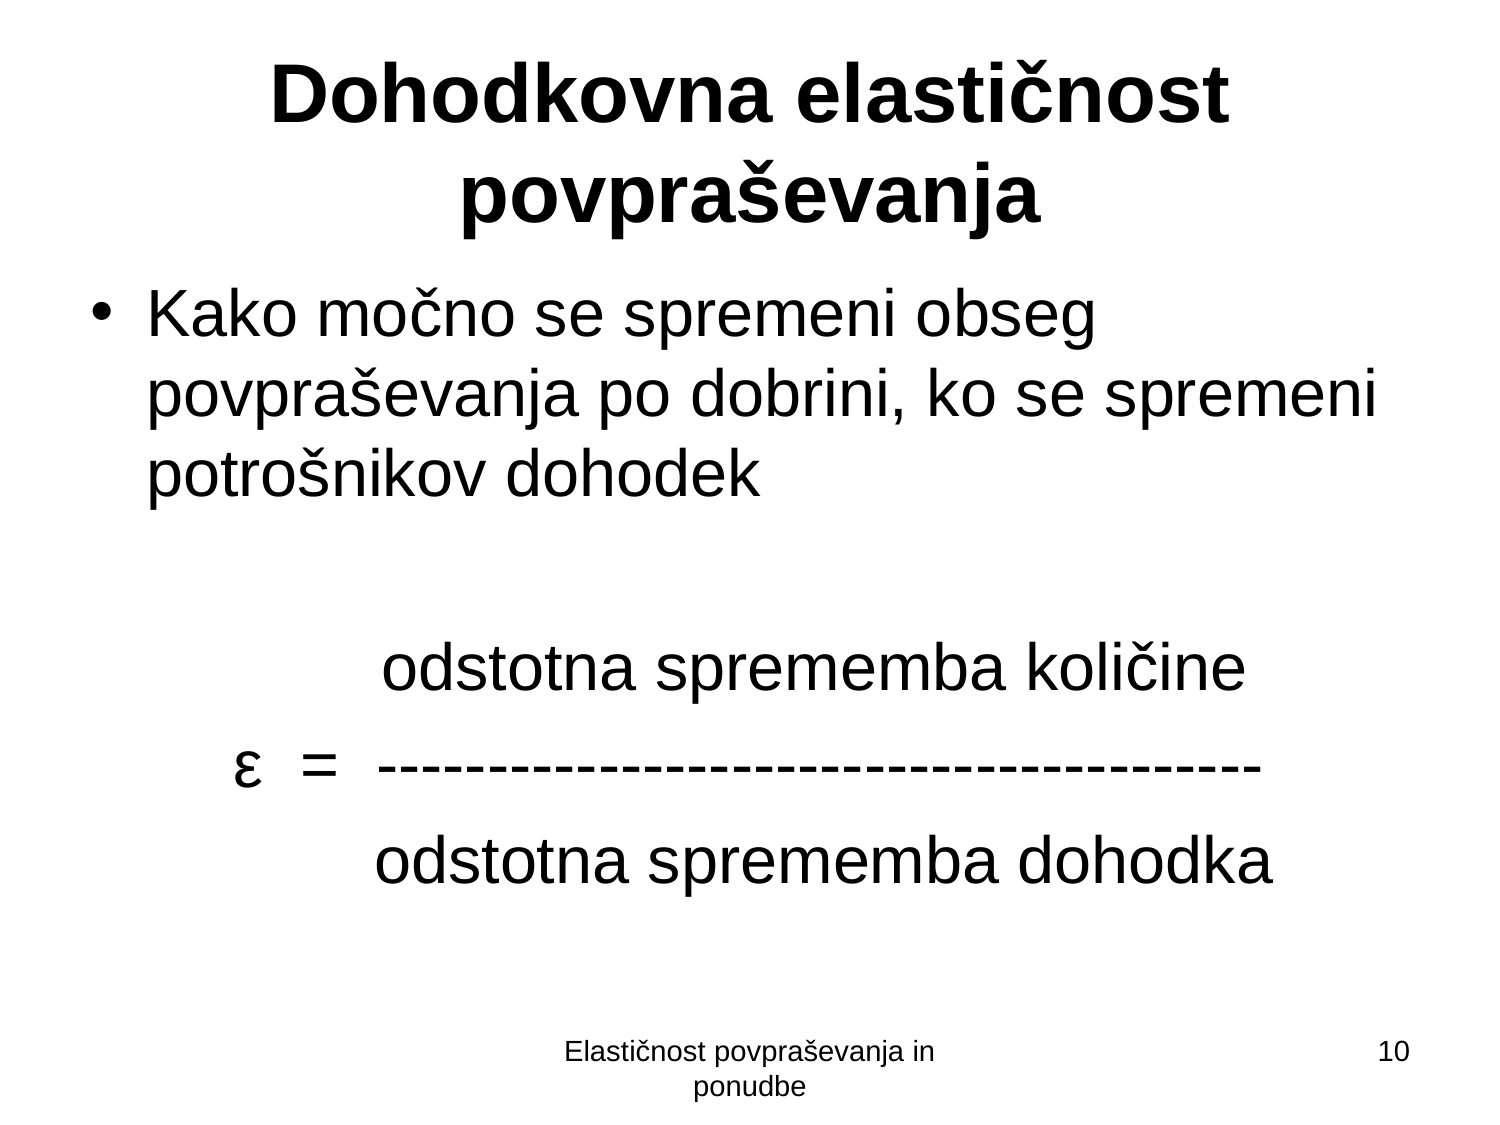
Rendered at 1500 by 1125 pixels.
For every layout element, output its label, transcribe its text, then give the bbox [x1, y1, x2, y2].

text_box Elastičnost povpraševanja in ponudbe [512, 1024, 988, 1103]
text_box <number> [1074, 1024, 1426, 1103]
list Kako močno se spremeni obseg povpraševanja po dobrini, ko se spremeni potrošnikov dohodek odstotna sprememba količine ε = ---------------------------------------- odstotna sprememba dohodka [75, 262, 1426, 1006]
title Dohodkovna elastičnost povpraševanja [75, 31, 1426, 247]
